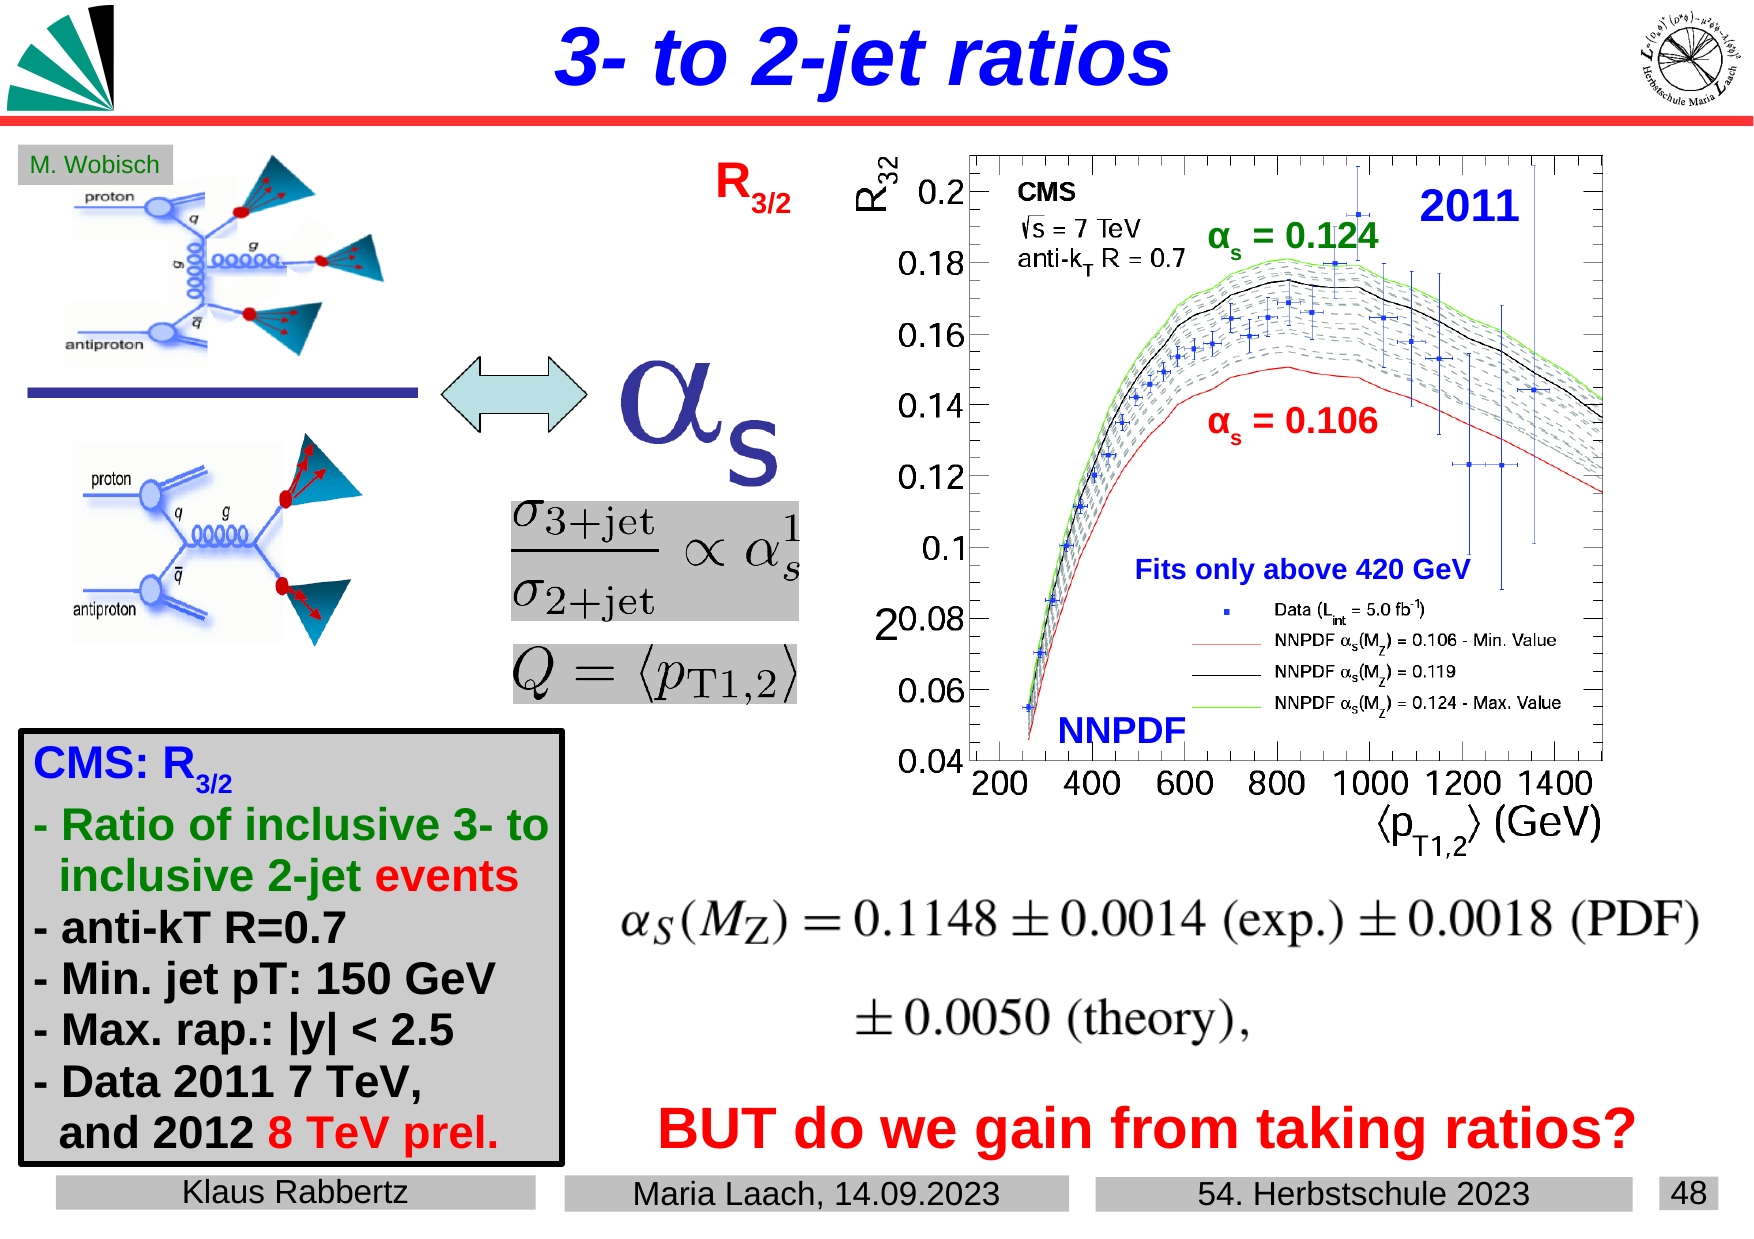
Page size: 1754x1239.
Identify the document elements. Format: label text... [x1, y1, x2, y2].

text_box αs = 0.106 [1195, 393, 1391, 457]
picture [612, 886, 1699, 1056]
picture [7, 5, 114, 112]
text_box M. Wobisch [17, 144, 174, 185]
text_box R3/2 [703, 146, 804, 227]
picture [23, 147, 800, 705]
text_box Fits only above 420 GeV [1123, 546, 1484, 592]
text_box αs = 0.124 [1195, 208, 1391, 272]
text_box 2 [861, 593, 912, 657]
text_box BUT do we gain from taking ratios? [646, 1090, 1652, 1168]
text_box CMS: R3/2 - Ratio of inclusive 3- to inclusive 2-jet events - anti-kT R=0.7 - Min. jet pT: 150 GeV - Max. rap.: |y| < 2.5 - Data 2011 7 TeV, and 2012 8 TeV prel. [21, 731, 563, 1164]
text_box 2011 [1407, 173, 1534, 237]
picture [1641, 11, 1741, 106]
text_box NNPDF [1045, 703, 1278, 758]
picture [849, 147, 1606, 861]
title 3- to 2-jet ratios [123, 0, 1606, 114]
